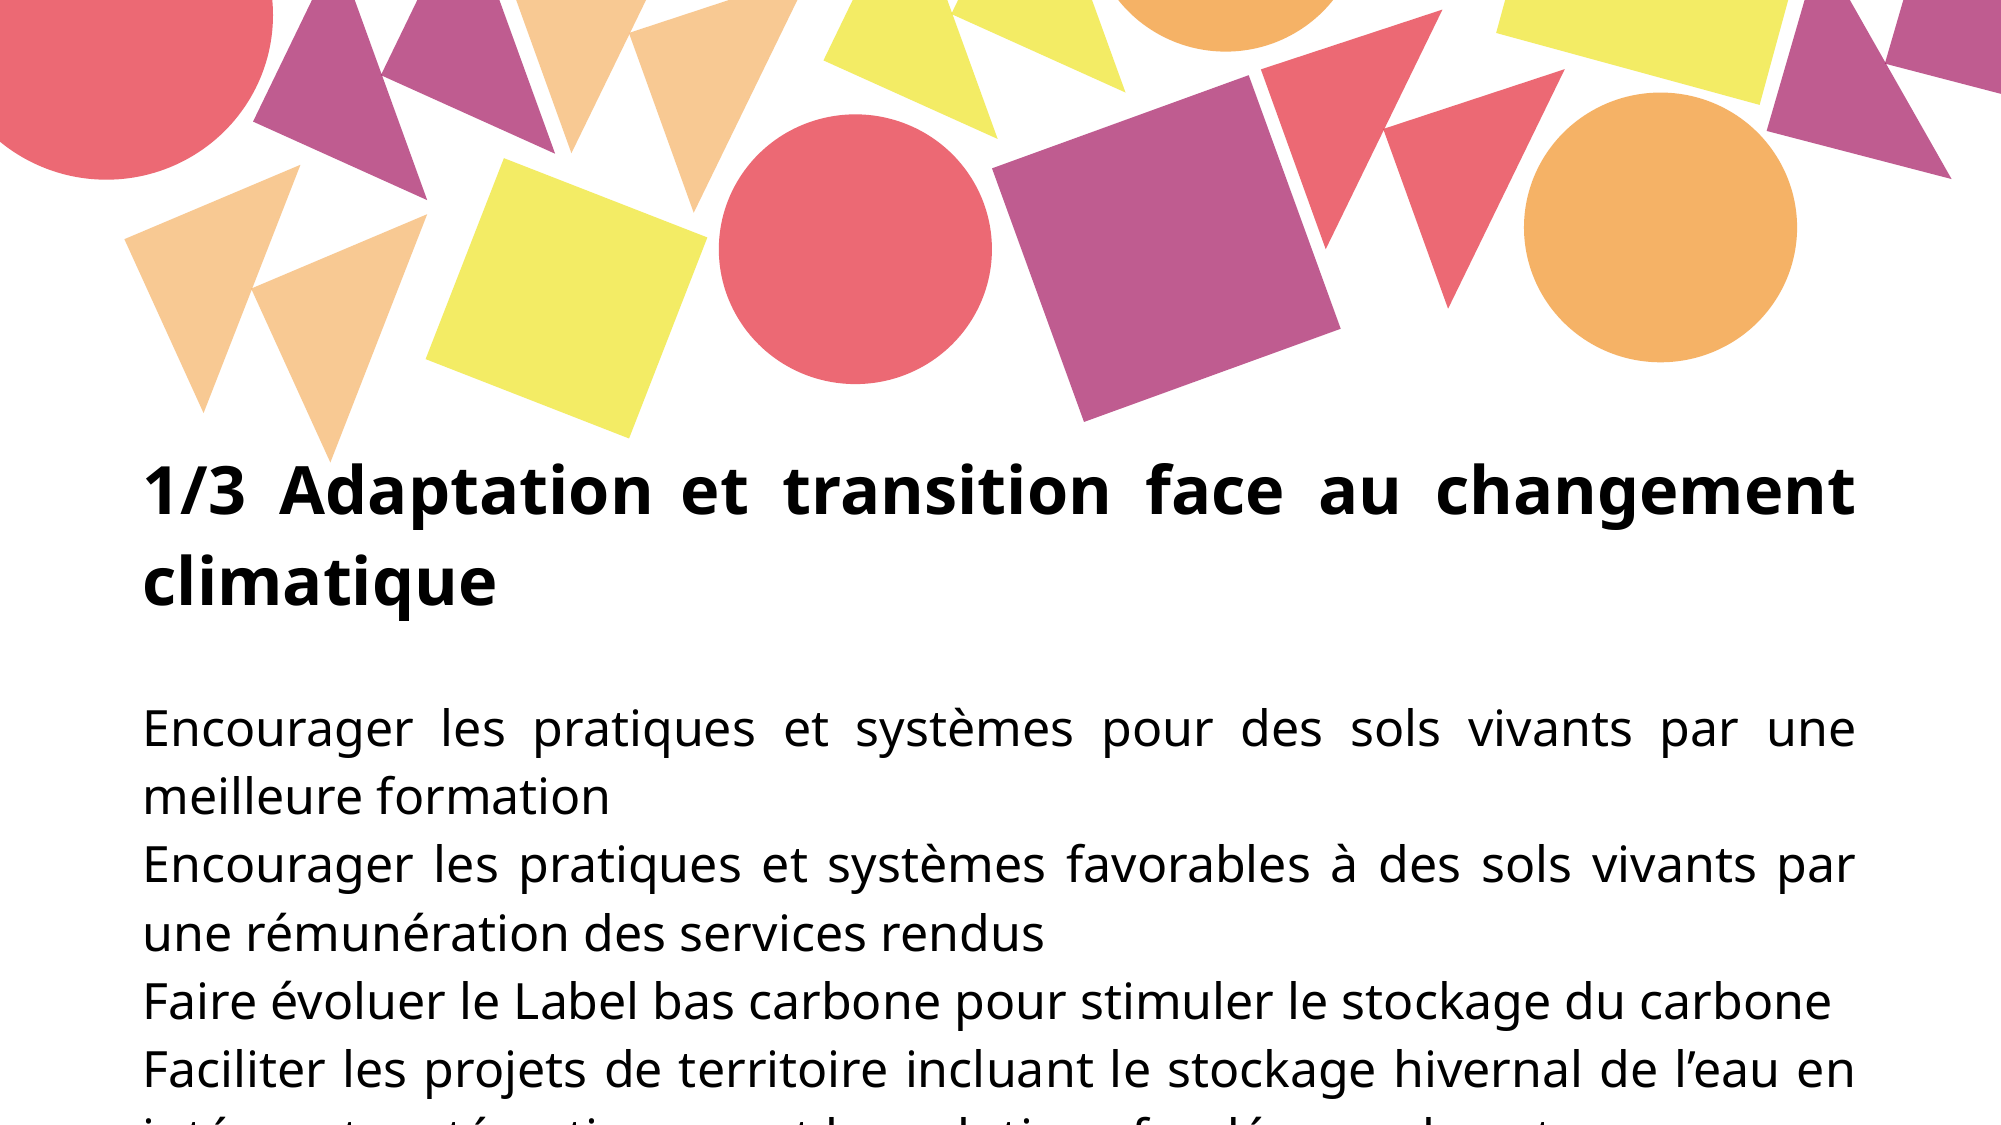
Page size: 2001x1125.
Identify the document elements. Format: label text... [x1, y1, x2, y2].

text_box 1/3 Adaptation et transition face au changement climatique Encourager les pratiques et systèmes pour des sols vivants par une meilleure formation Encourager les pratiques et systèmes favorables à des sols vivants par une rémunération des services rendus Faire évoluer le Label bas carbone pour stimuler le stockage du carbone Faciliter les projets de territoire incluant le stockage hivernal de l’eau en intégrant systématiquement les solutions fondées sur la nature Mobiliser les solutions fondées sur la nature [142, 463, 1858, 1125]
picture [0, 0, 2000, 463]
